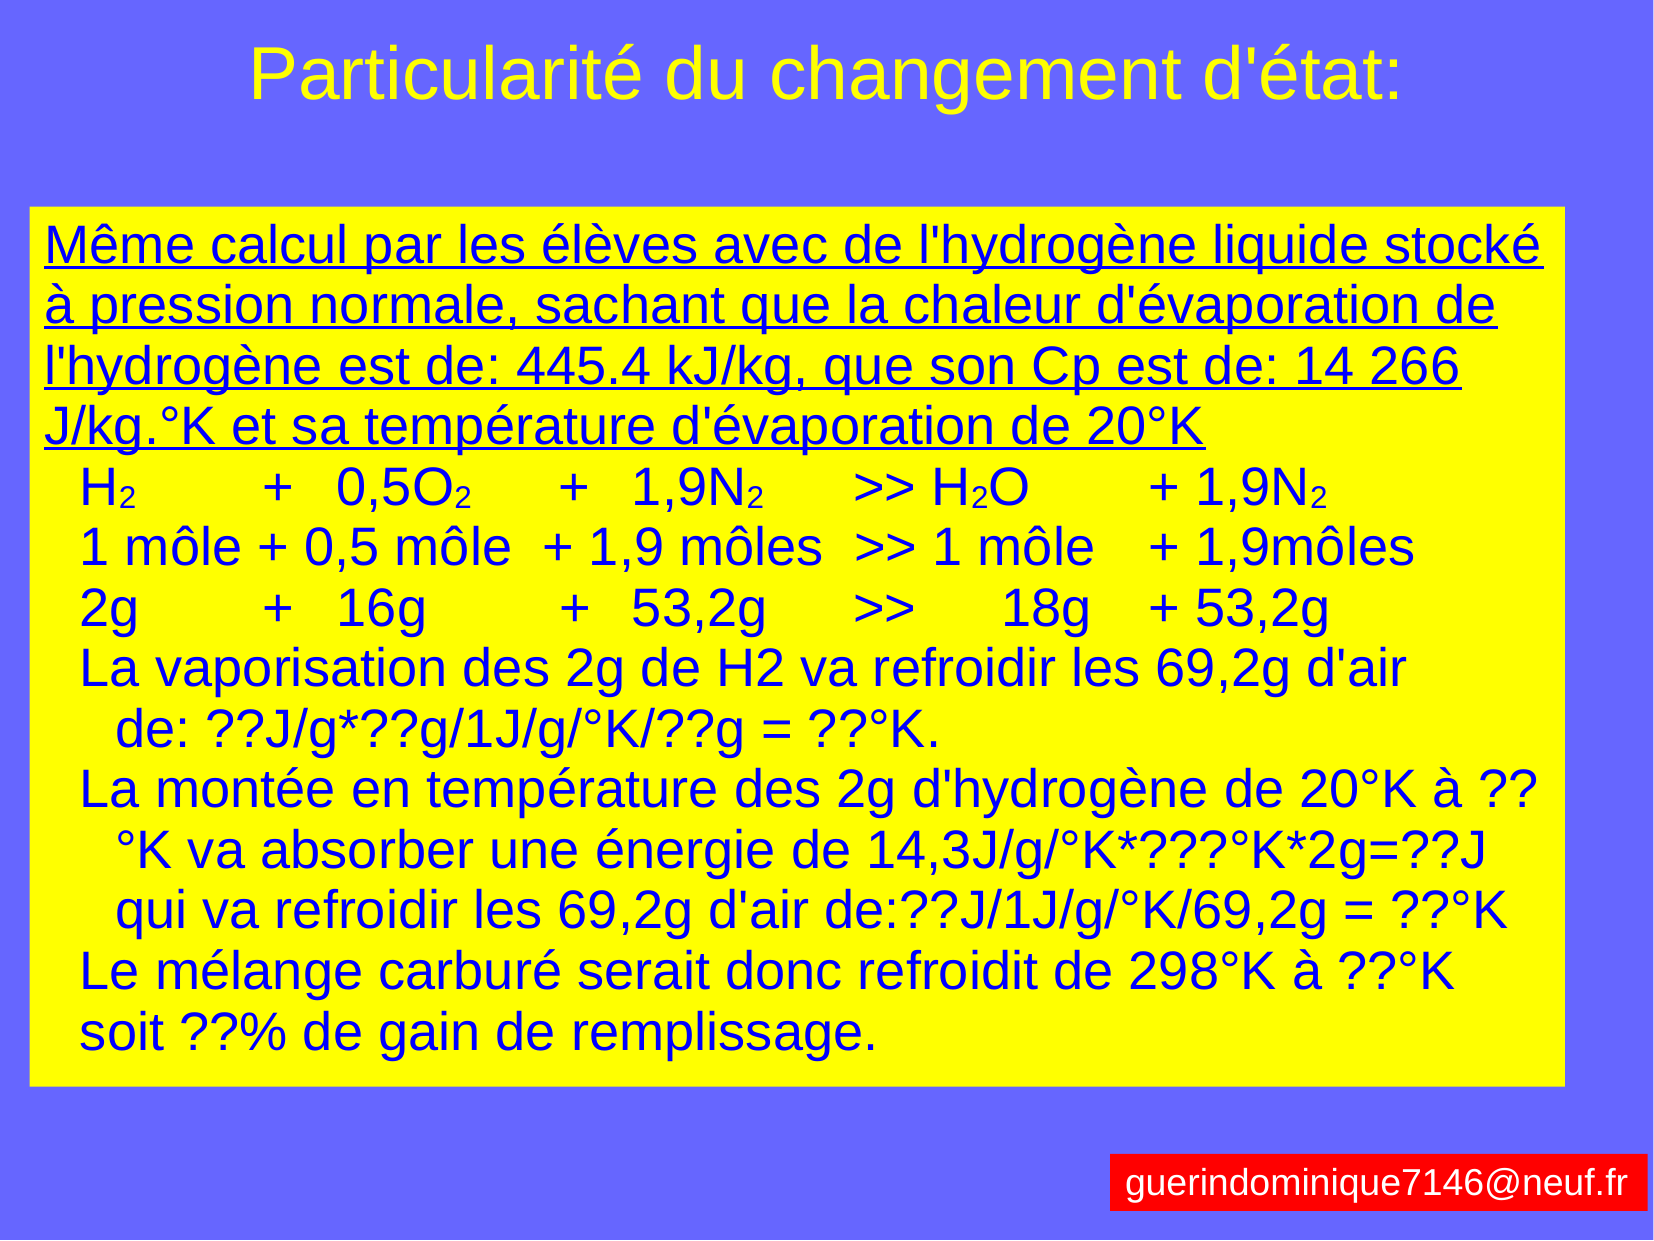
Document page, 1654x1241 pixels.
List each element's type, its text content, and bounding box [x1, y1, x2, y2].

text_box guerindominique7146@neuf.fr [1110, 1153, 1648, 1211]
title Particularité du changement d'état: [29, 29, 1625, 119]
text_box Même calcul par les élèves avec de l'hydrogène liquide stocké à pression normale, sachant que la chaleur d'évaporation de l'hydrogène est de: 445.4 kJ/kg, que son Cp est de: 14 266 J/kg.°K et sa température d'évaporation de 20°K H2 + 0,5O2 + 1,9N2 >> H2O + 1,9N2 1 môle + 0,5 môle + 1,9 môles >> 1 môle + 1,9môles 2g + 16g + 53,2g >> 18g + 53,2g La vaporisation des 2g de H2 va refroidir les 69,2g d'air de: ??J/g*??g/1J/g/°K/??g = ??°K. La montée en température des 2g d'hydrogène de 20°K à ??°K va absorber une énergie de 14,3J/g/°K*???°K*2g=??J qui va refroidir les 69,2g d'air de:??J/1J/g/°K/69,2g = ??°K Le mélange carburé serait donc refroidit de 298°K à ??°K soit ??% de gain de remplissage. [29, 206, 1565, 1087]
